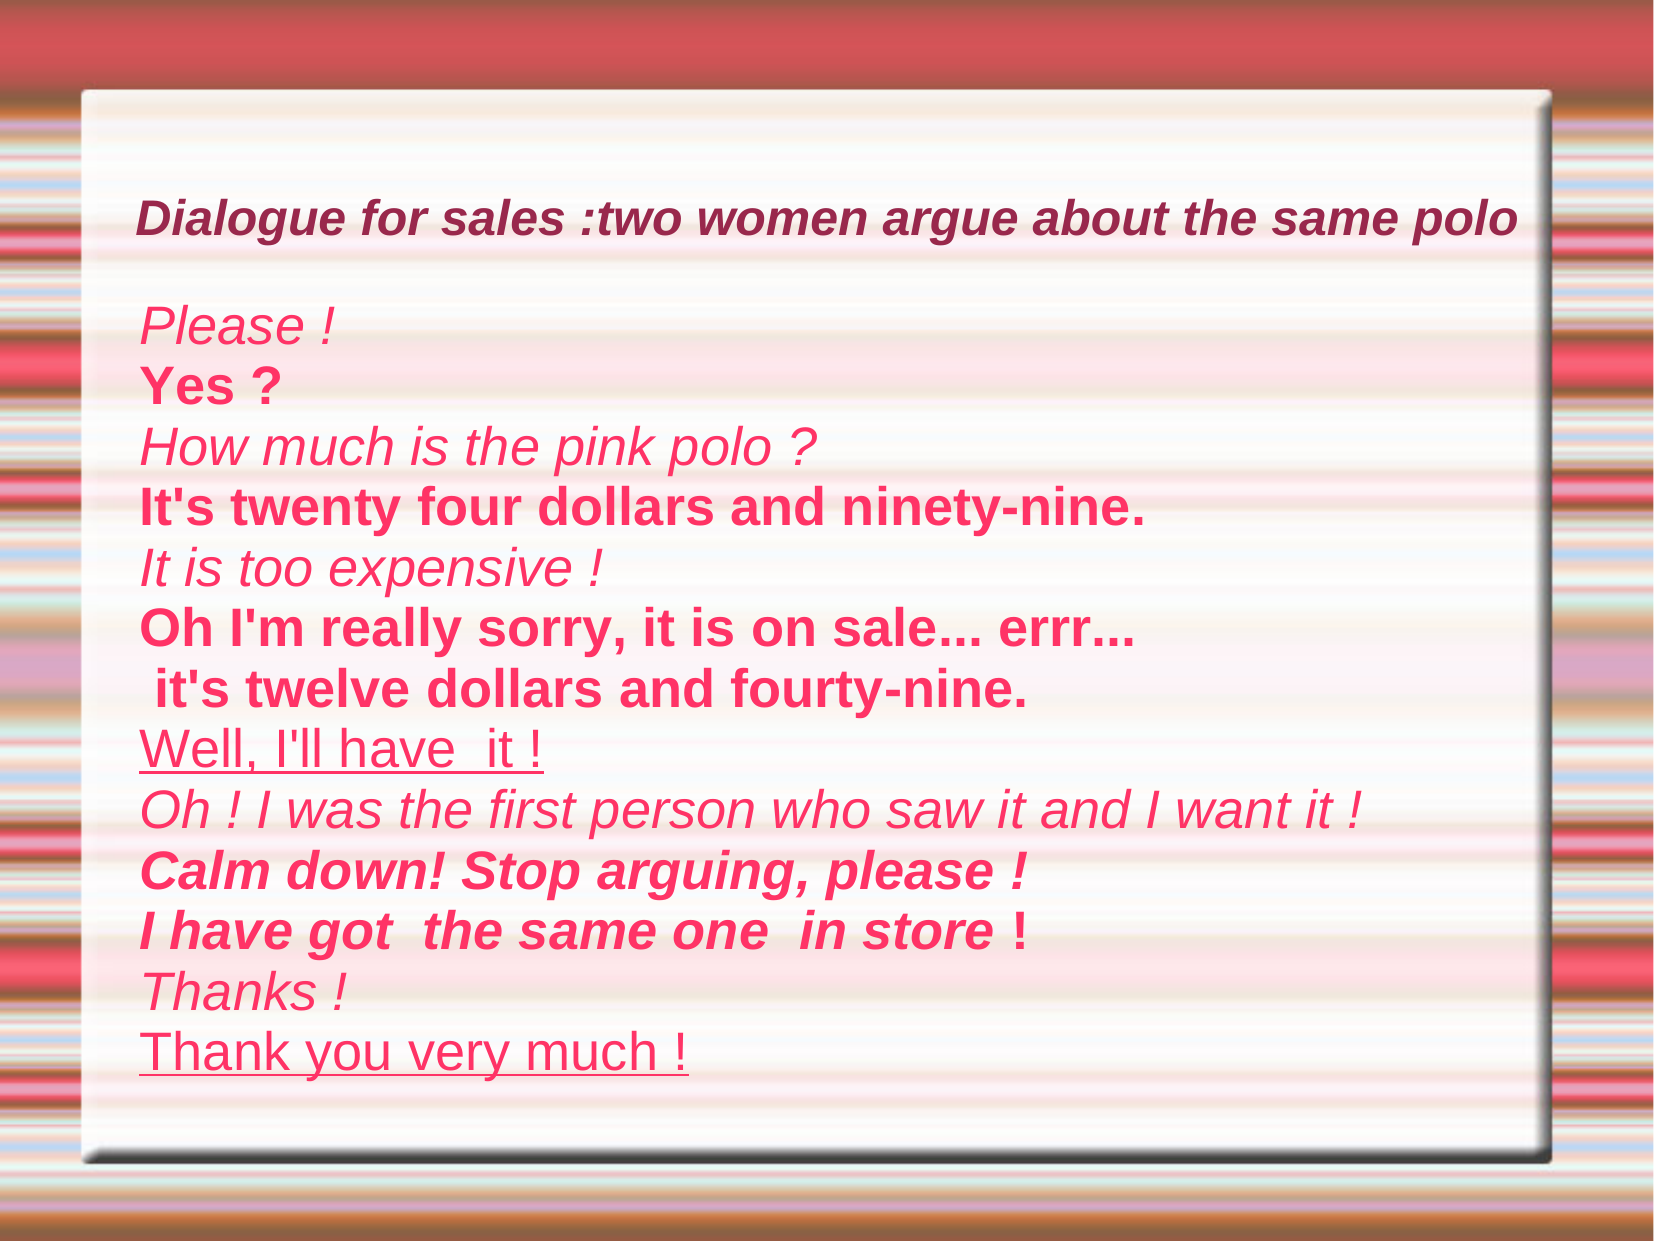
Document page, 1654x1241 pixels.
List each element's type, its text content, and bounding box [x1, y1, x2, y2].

title Dialogue for sales :two women argue about the same polo [121, 114, 1534, 322]
list Please ! Yes ? How much is the pink polo ? It's twenty four dollars and ninety-nine. It is too expensive ! Oh I'm really sorry, it is on sale... errr... it's twelve dollars and fourty-nine. Well, I'll have it ! Oh ! I was the first person who saw it and I want it ! Calm down! Stop arguing, please ! I have got the same one in store ! Thanks ! Thank you very much ! [127, 295, 1583, 1090]
picture [0, 0, 1654, 1241]
